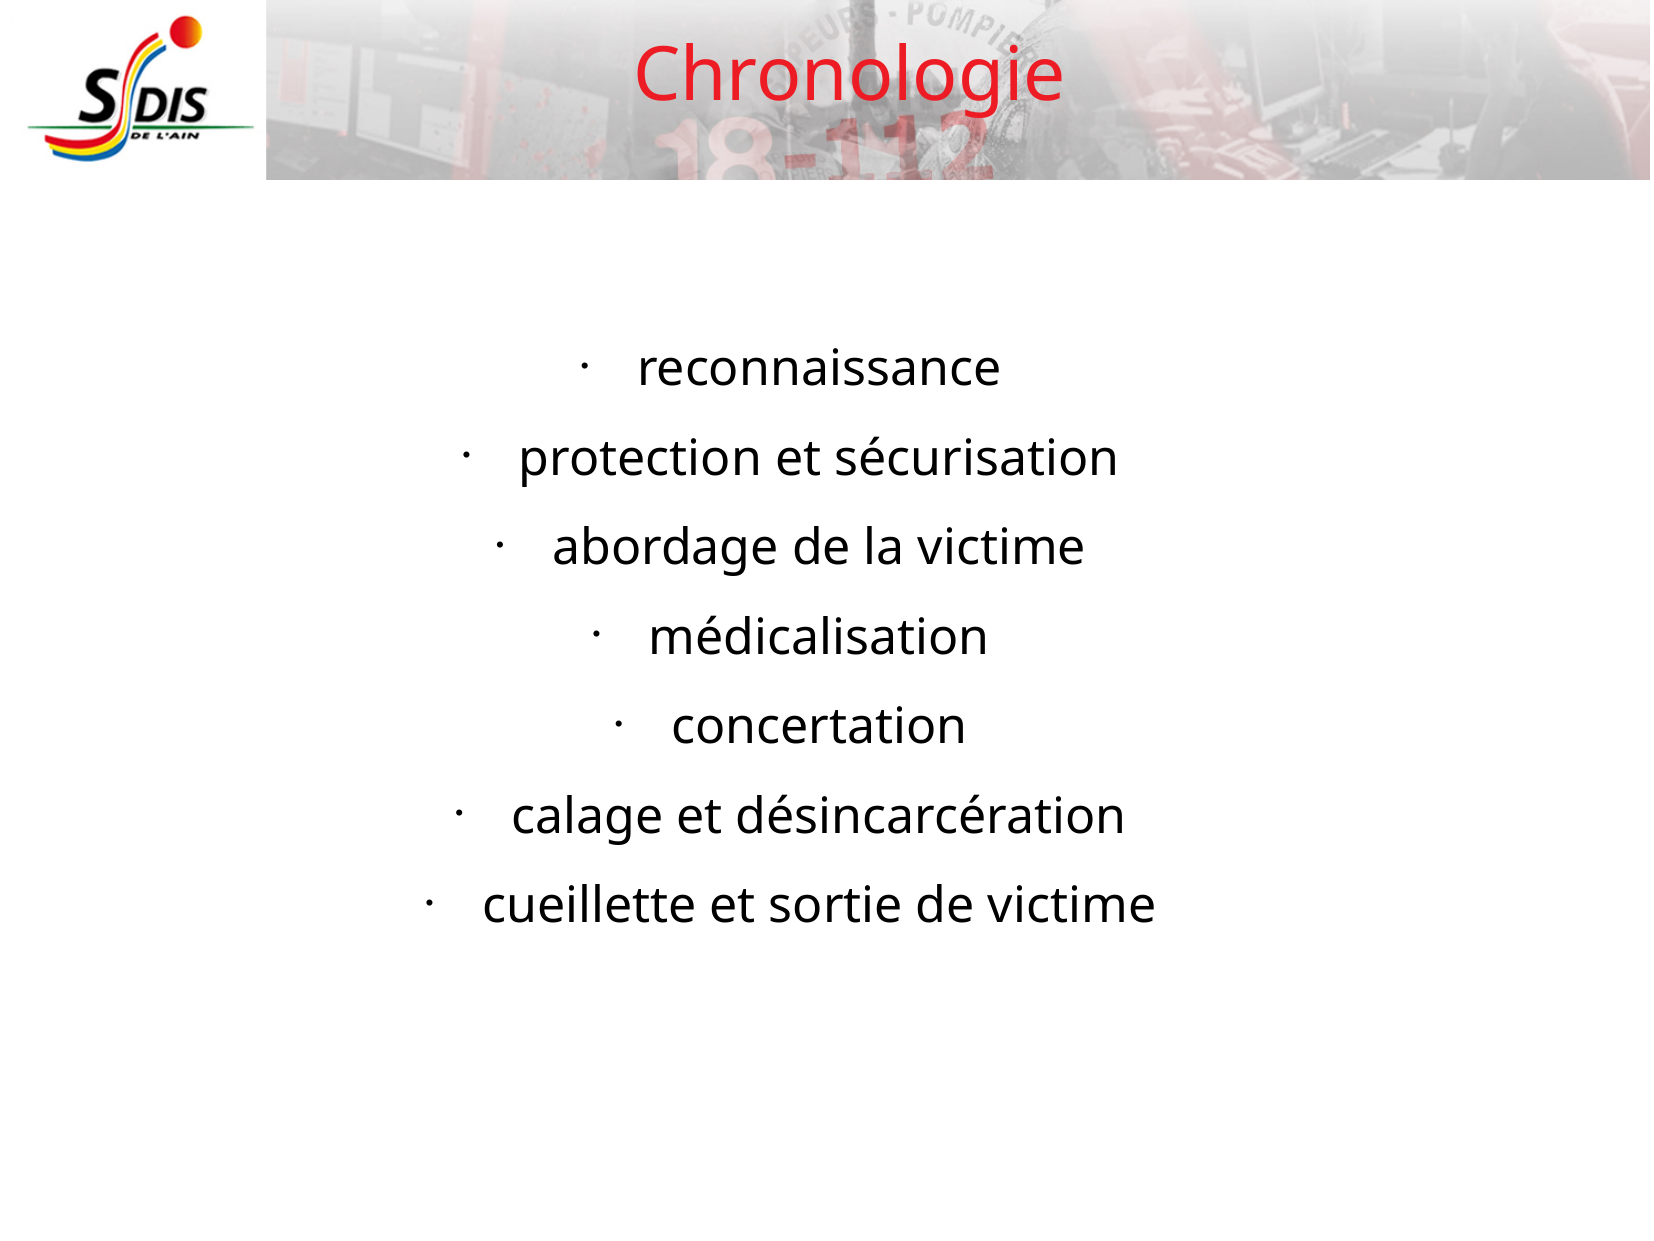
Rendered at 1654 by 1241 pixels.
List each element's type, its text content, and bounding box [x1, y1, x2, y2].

picture [11, 0, 1650, 180]
title Chronologie [68, 25, 1632, 117]
list reconnaissance protection et sécurisation abordage de la victime médicalisation concertation calage et désincarcération cueillette et sortie de victime [354, 238, 1654, 945]
